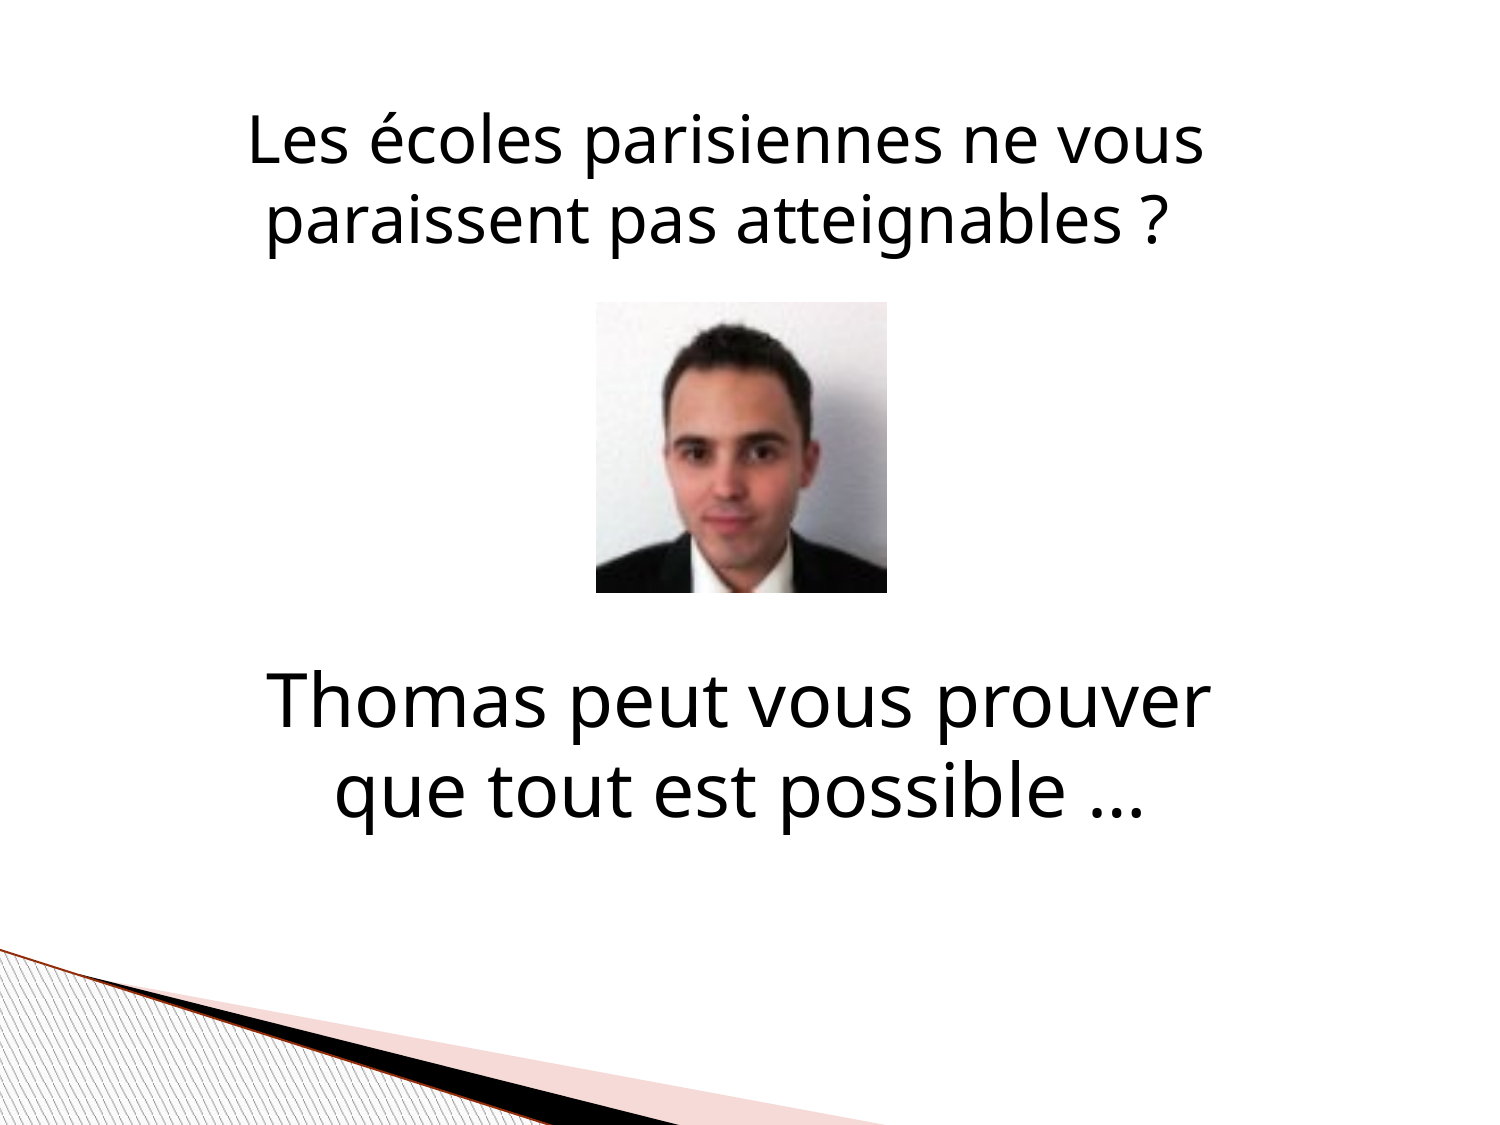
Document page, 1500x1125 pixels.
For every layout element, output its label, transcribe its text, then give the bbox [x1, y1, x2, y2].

text_box Les écoles parisiennes ne vous paraissent pas atteignables ? [100, 89, 1353, 265]
picture [596, 302, 887, 593]
text_box Thomas peut vous prouver que tout est possible … [218, 645, 1282, 840]
picture [0, 952, 543, 1125]
